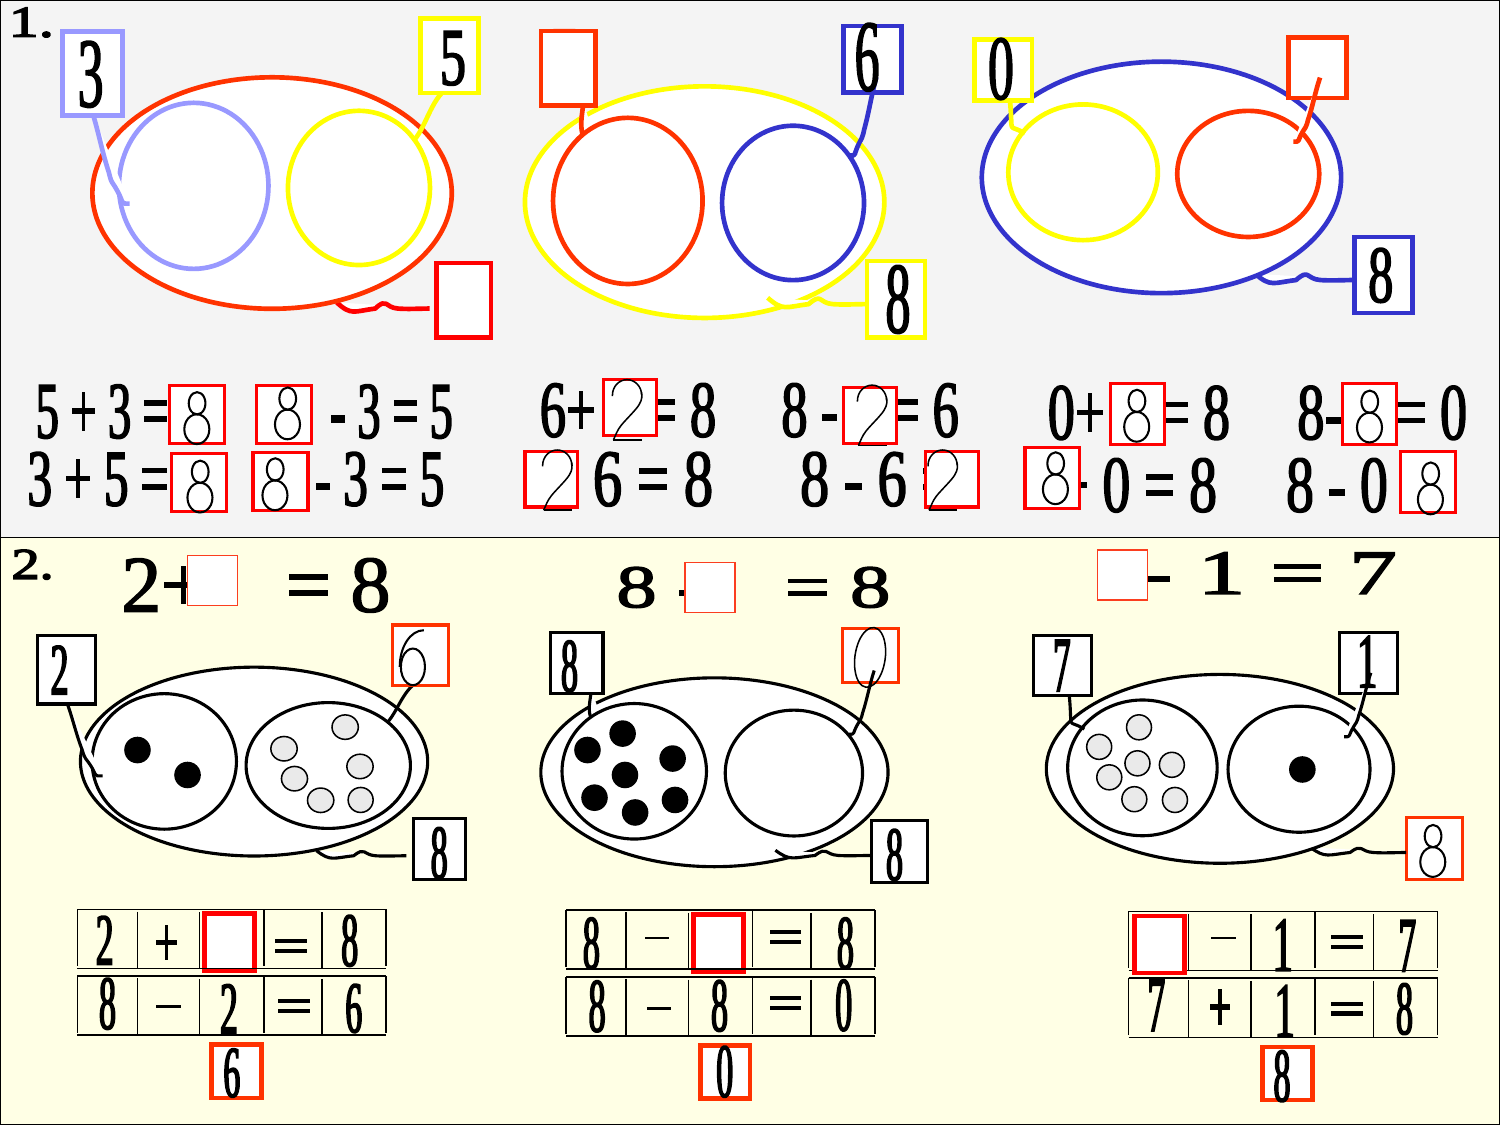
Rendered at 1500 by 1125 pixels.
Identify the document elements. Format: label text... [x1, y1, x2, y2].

text_box + 6 = 8 8 - 6 = [595, 452, 621, 507]
text_box 2+ = 8 [289, 575, 327, 580]
text_box 5 [442, 31, 464, 86]
text_box 7 [1149, 979, 1165, 1032]
text_box 0+ = 8 8- = 0 [1077, 393, 1103, 432]
text_box + 6 = 8 8 - 6 = [802, 452, 827, 507]
text_box 3 + 5 = - 3 = 5 [29, 452, 51, 507]
text_box 0+ = 8 8- = 0 [1299, 385, 1323, 440]
text_box 1. [13, 7, 36, 37]
text_box - 1 = 7 [1274, 565, 1320, 569]
text_box 5 + 3 = - 3 = 5 [359, 384, 379, 439]
text_box 7 [1055, 639, 1070, 692]
text_box = [770, 1006, 801, 1010]
text_box [0, 0, 1500, 1125]
text_box 8 [887, 829, 902, 881]
text_box + 0 = 8 8 - 0 = [1191, 458, 1215, 513]
text_box - 1 = 7 [1205, 552, 1240, 594]
text_box 8 - = 8 [788, 579, 827, 583]
text_box = [770, 996, 801, 1000]
text_box 8 [712, 980, 727, 1032]
text_box 0+ = 8 8- = 0 [1442, 385, 1465, 440]
text_box 5 + 3 = - 3 = 5 [72, 392, 95, 430]
text_box + 0 = 8 8 - 0 = [1288, 458, 1312, 513]
text_box 6+ = 8 8 - = 6 [934, 383, 958, 438]
text_box 8 [584, 917, 599, 970]
text_box 6 [856, 23, 878, 92]
text_box 6+ = 8 8 - = 6 [568, 391, 593, 429]
text_box + 6 = 8 8 - 6 = [880, 452, 905, 507]
text_box 2. [43, 574, 50, 580]
text_box + 0 = 8 8 - 0 = [1362, 458, 1386, 513]
text_box = [1332, 945, 1363, 949]
text_box 5 + 3 = - 3 = 5 [38, 385, 58, 439]
text_box 8 [1370, 248, 1392, 303]
text_box 8 [562, 640, 577, 693]
text_box 8 [342, 915, 357, 967]
text_box + [157, 925, 177, 960]
text_box 6+ = 8 8 - = 6 [542, 383, 565, 438]
text_box - 1 = 7 [1355, 552, 1395, 594]
text_box 0 [717, 1046, 732, 1098]
text_box 8 - = 8 [788, 591, 827, 595]
text_box 3 + 5 = - 3 = 5 [106, 452, 127, 507]
text_box 8 - = 8 [619, 567, 654, 608]
text_box 2. [13, 549, 37, 579]
text_box 6 [346, 984, 362, 1033]
text_box 2 [221, 984, 236, 1034]
text_box 2+ = 8 [165, 566, 187, 604]
text_box 8 [590, 980, 605, 1033]
text_box 8 [1274, 1050, 1290, 1102]
text_box - 1 = 7 [1274, 577, 1320, 581]
text_box 0+ = 8 8- = 0 [1049, 385, 1073, 440]
text_box 8 [1397, 983, 1412, 1035]
text_box + 6 = 8 8 - 6 = [686, 452, 711, 507]
text_box = [1332, 935, 1363, 939]
text_box 2 [52, 645, 67, 695]
text_box 8 [838, 917, 853, 970]
text_box 8 [887, 265, 909, 334]
text_box 6 [224, 1048, 240, 1098]
text_box 2 [97, 916, 112, 965]
text_box 7 [1400, 920, 1416, 972]
text_box 0 [836, 979, 851, 1032]
text_box 8 - = 8 [853, 567, 888, 608]
text_box 5 + 3 = - 3 = 5 [110, 384, 130, 439]
text_box 3 + 5 = - 3 = 5 [345, 452, 366, 507]
text_box 2+ = 8 [289, 591, 327, 596]
text_box 3 [80, 41, 102, 108]
text_box 3 + 5 = - 3 = 5 [422, 452, 443, 507]
text_box + [1210, 989, 1230, 1025]
text_box 2+ = 8 [124, 558, 157, 612]
text_box 8 [432, 827, 447, 879]
text_box 6+ = 8 8 - = 6 [692, 383, 715, 438]
text_box 5 + 3 = - 3 = 5 [432, 385, 451, 439]
text_box 6+ = 8 8 - = 6 [783, 383, 806, 438]
text_box 0+ = 8 8- = 0 [1205, 385, 1228, 440]
text_box 0 [990, 38, 1012, 100]
text_box 1 [1278, 985, 1293, 1037]
text_box 1 [1276, 919, 1291, 971]
text_box + 0 = 8 8 - 0 = [1104, 458, 1129, 513]
text_box 8 [100, 978, 115, 1030]
text_box 2+ = 8 [353, 558, 388, 613]
text_box 1. [42, 32, 50, 38]
text_box 1 [1360, 635, 1375, 688]
text_box 3 + 5 = - 3 = 5 [66, 459, 90, 498]
